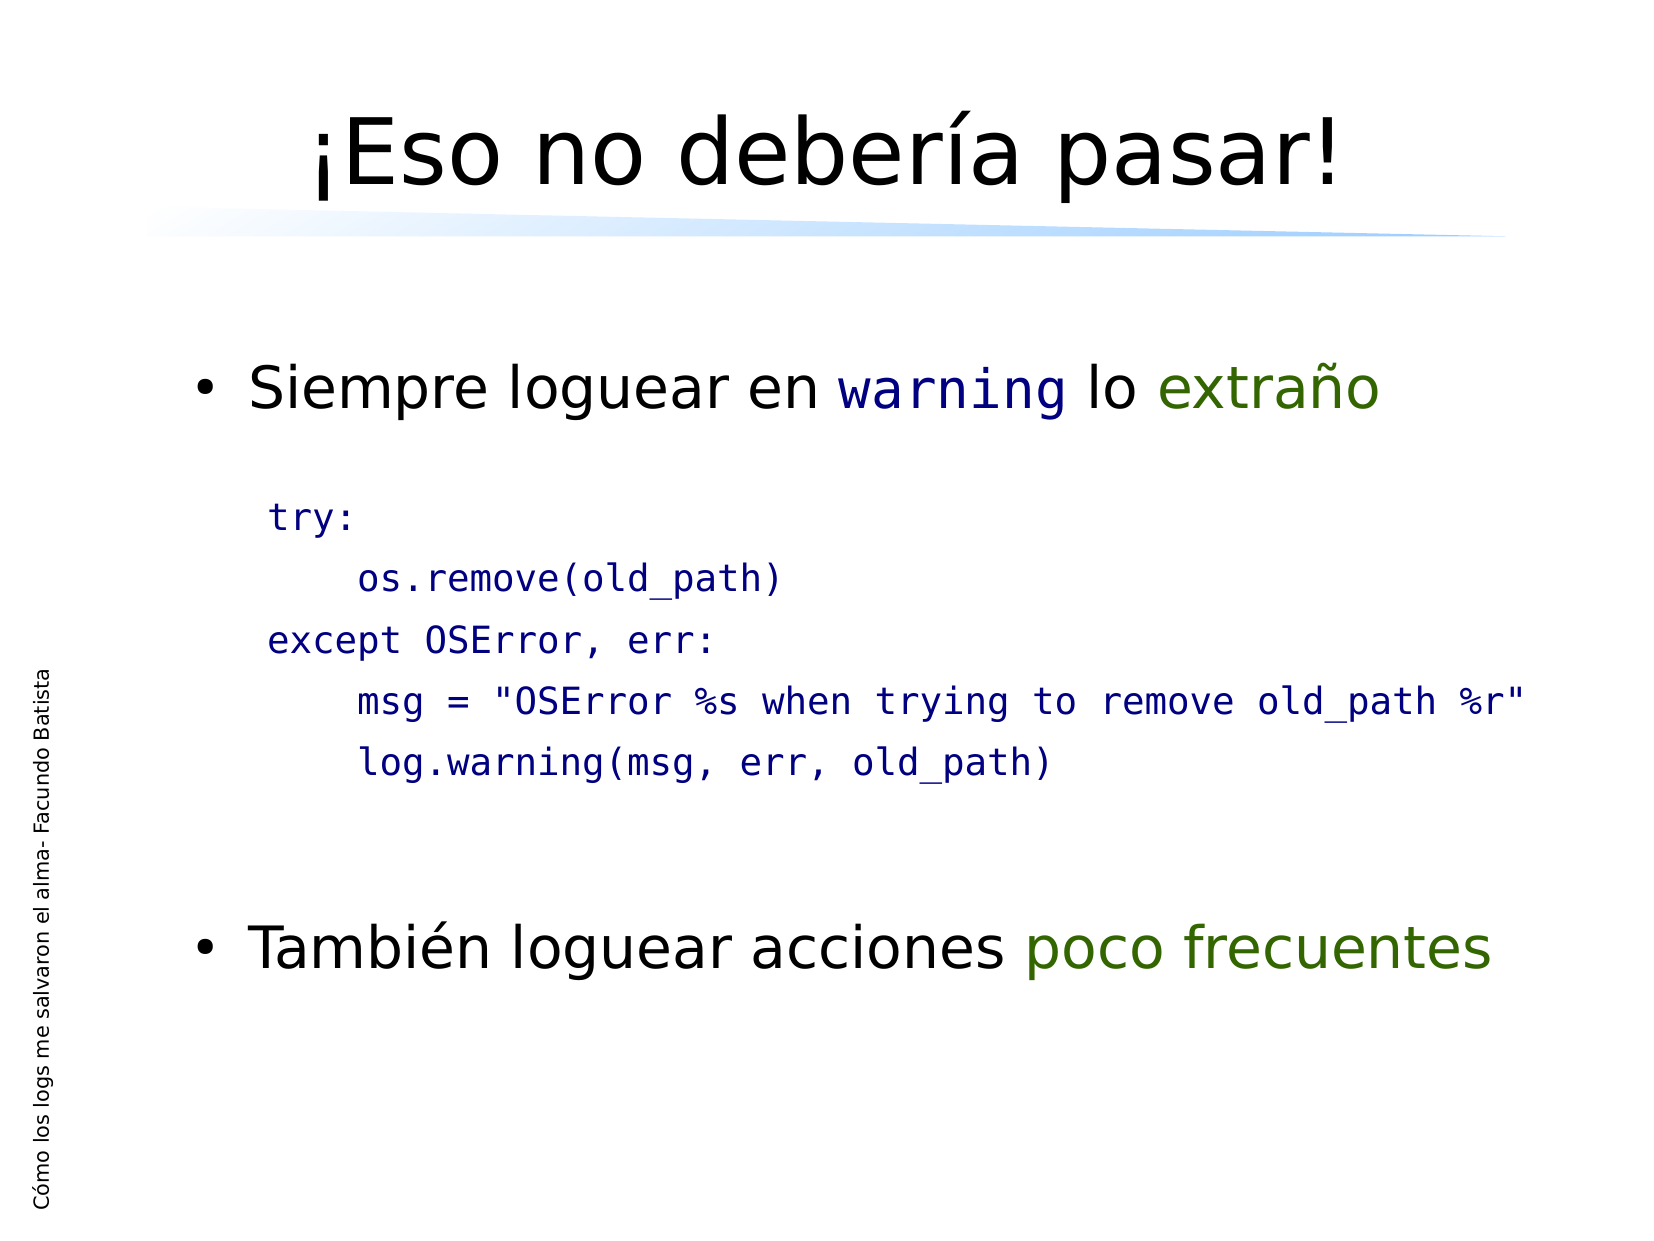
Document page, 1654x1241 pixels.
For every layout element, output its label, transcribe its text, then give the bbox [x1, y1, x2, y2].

title ¡Eso no debería pasar! [82, 49, 1571, 257]
list Siempre loguear en warning lo extraño try: os.remove(old_path) except OSError, err: msg = "OSError %s when trying to remove old_path %r" log.warning(msg, err, old_path) También loguear acciones poco frecuentes [177, 354, 1571, 1109]
